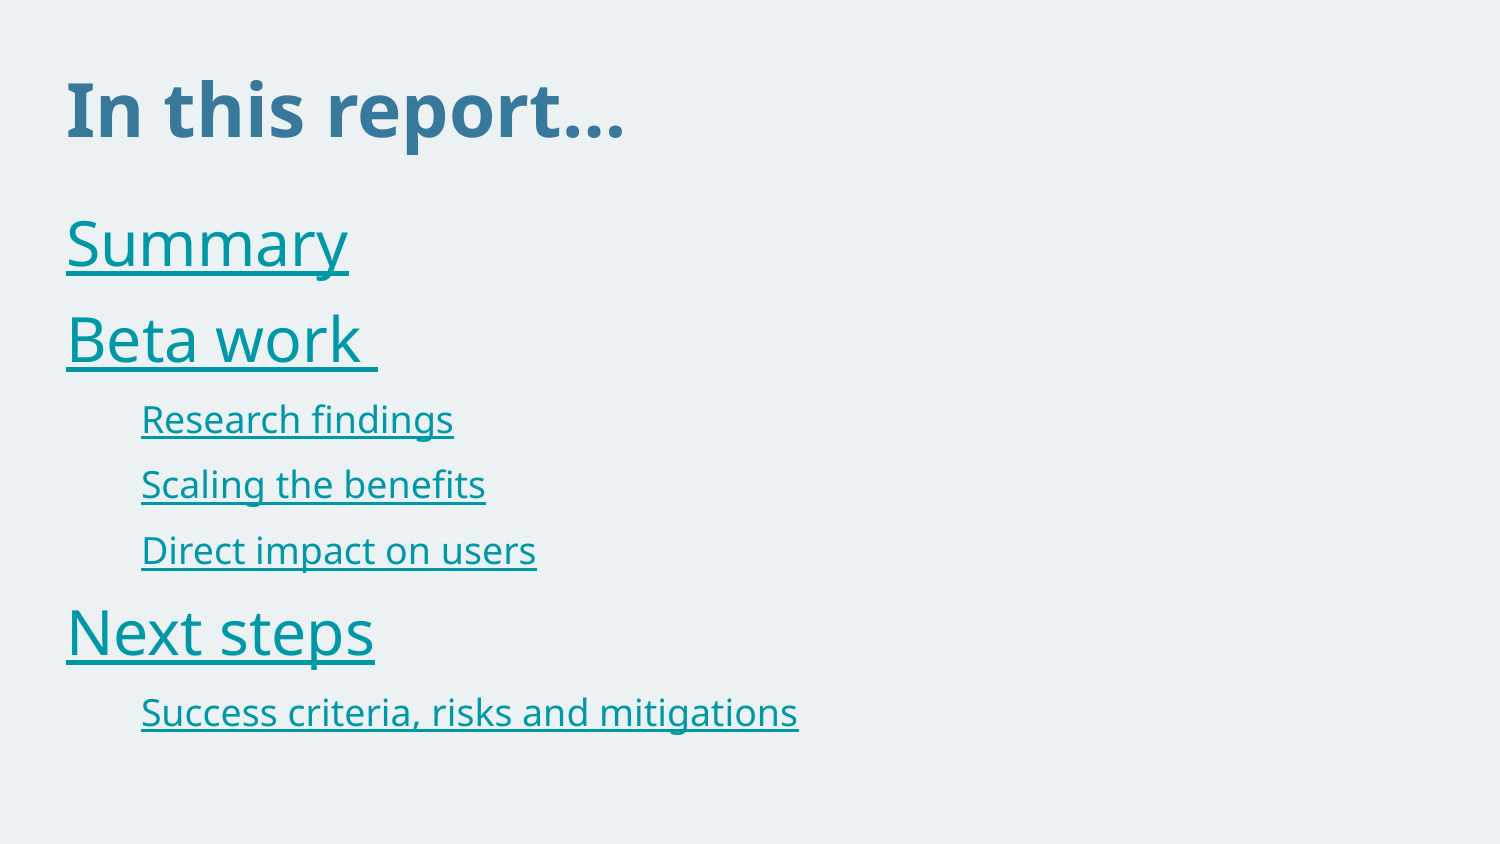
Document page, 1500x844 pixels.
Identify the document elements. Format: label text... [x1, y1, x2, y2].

title In this report… [51, 48, 1449, 157]
list Summary Beta work Research findings Scaling the benefits Direct impact on users Next steps Success criteria, risks and mitigations [51, 189, 1449, 750]
